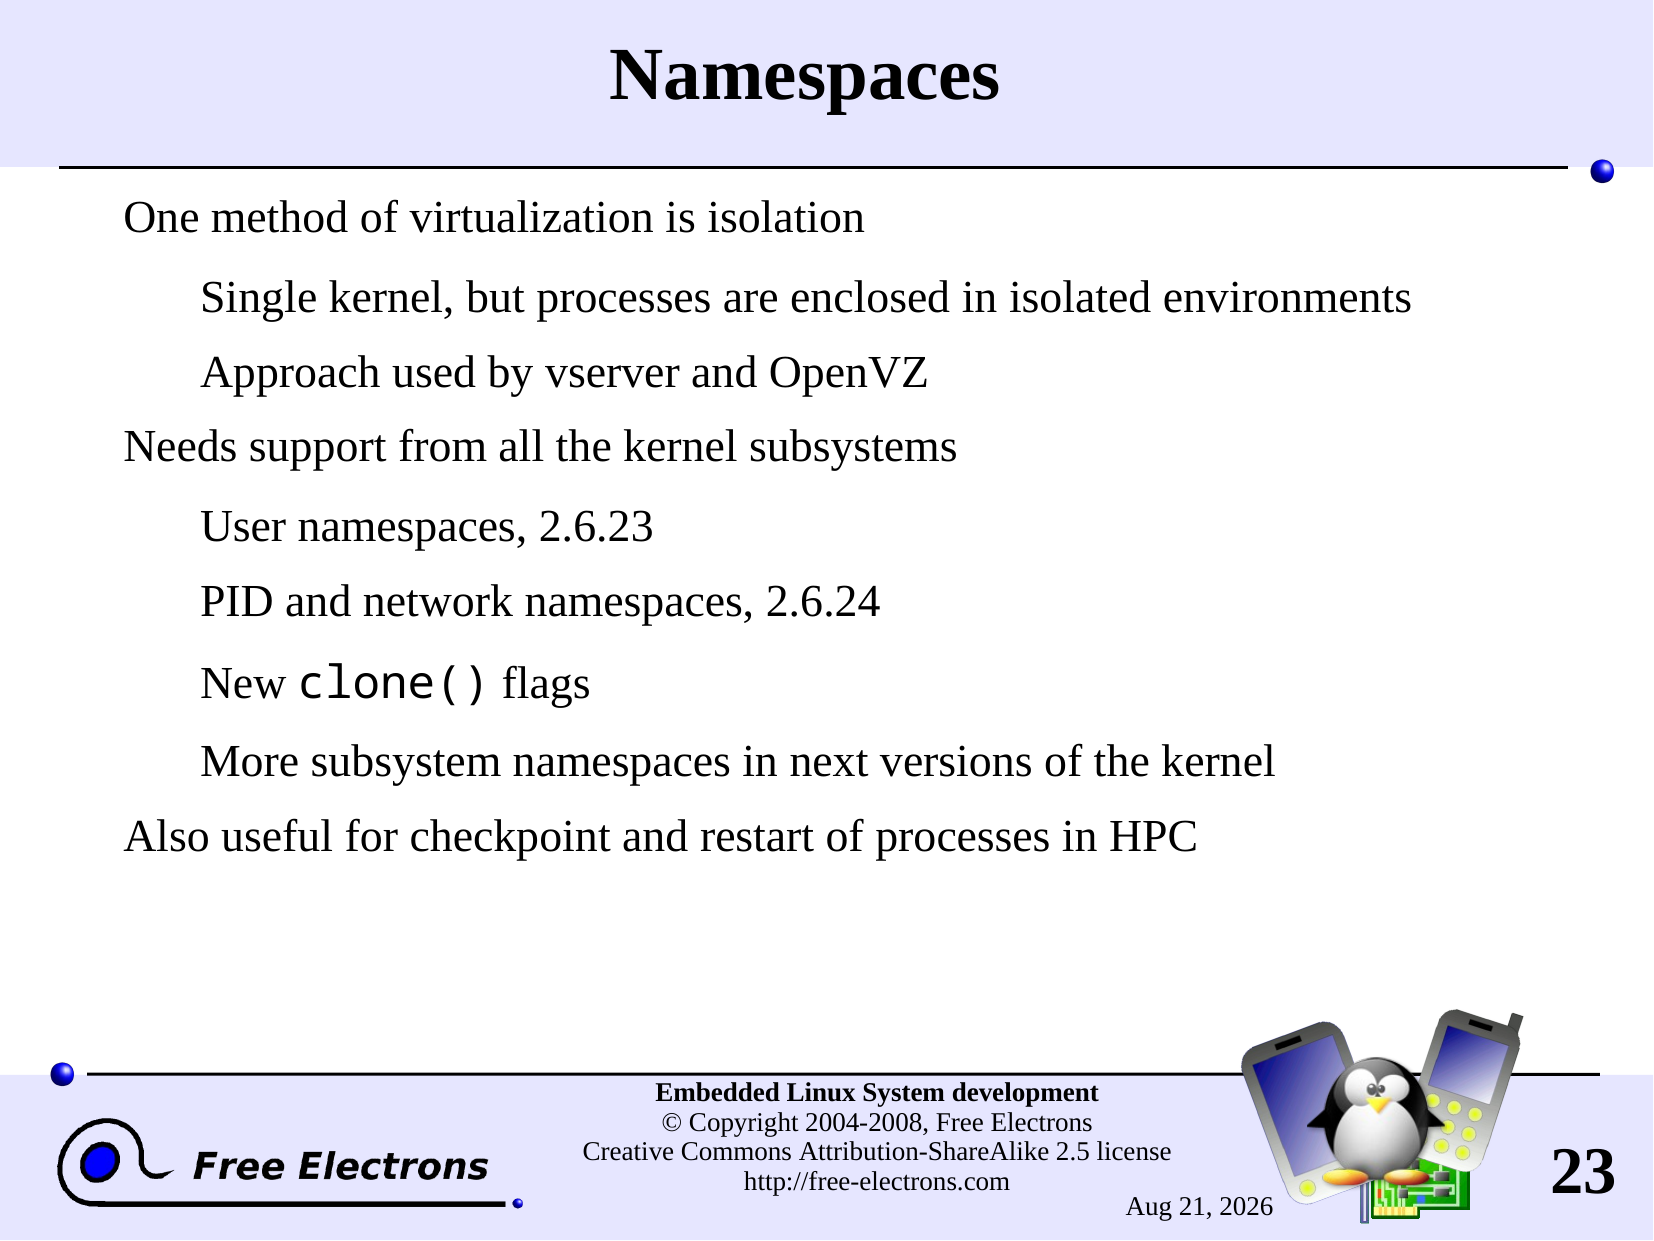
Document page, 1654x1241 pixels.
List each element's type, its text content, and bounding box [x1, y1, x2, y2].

list One method of virtualization is isolation Single kernel, but processes are enclosed in isolated environments Approach used by vserver and OpenVZ Needs support from all the kernel subsystems User namespaces, 2.6.23 PID and network namespaces, 2.6.24 New clone() flags More subsystem namespaces in next versions of the kernel Also useful for checkpoint and restart of processes in HPC [105, 191, 1518, 1066]
picture [1231, 1007, 1538, 1241]
picture [50, 1107, 527, 1216]
title Namespaces [60, 25, 1551, 124]
